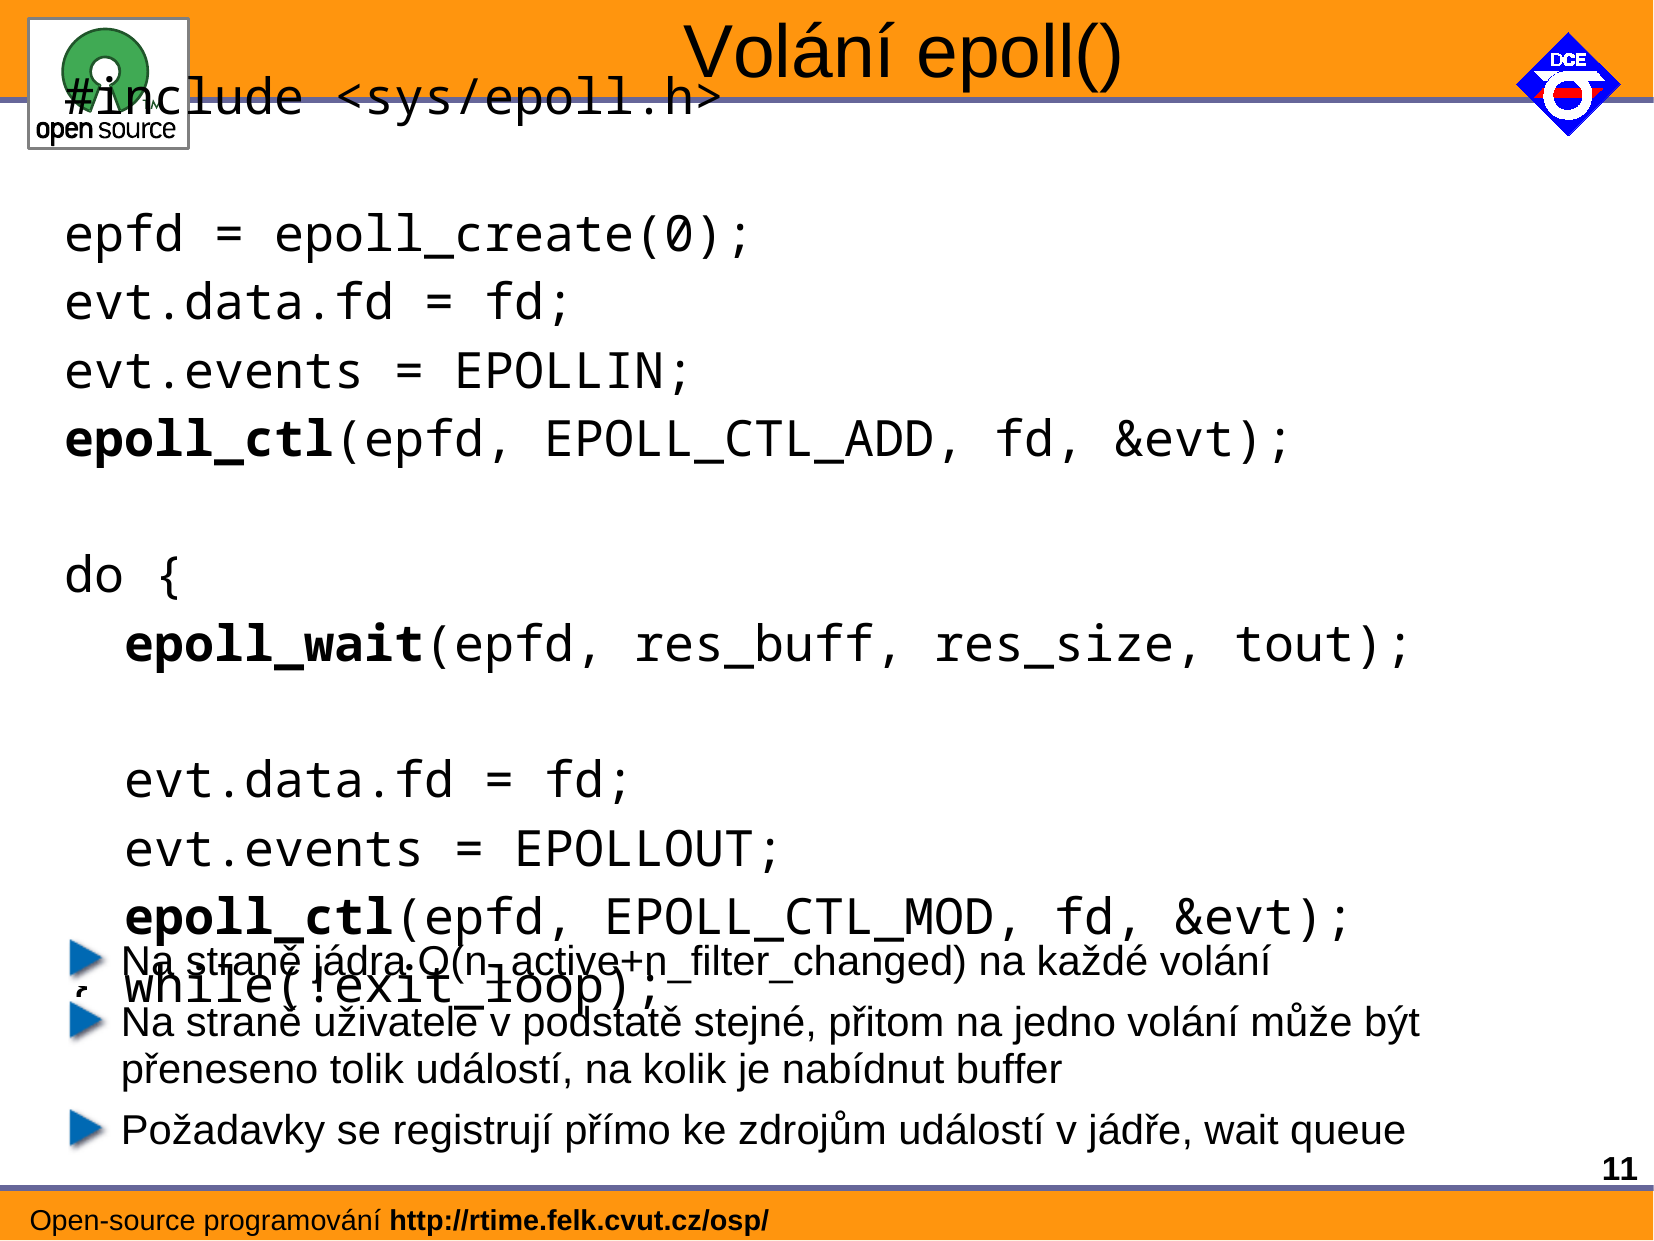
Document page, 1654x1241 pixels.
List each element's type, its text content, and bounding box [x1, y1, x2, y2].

list Na straně jádra O(n_active+n_filter_changed) na každé volání Na straně uživatele v podstatě stejné, přitom na jedno volání může být přeneseno tolik událostí, na kolik je nabídnut buffer Požadavky se registrují přímo ke zdrojům událostí v jádře, wait queue [49, 937, 1613, 1176]
title Volání epoll() [178, 4, 1631, 98]
subtitle #include <sys/epoll.h> epfd = epoll_create(0); evt.data.fd = fd; evt.events = EPOLLIN; epoll_ctl(epfd, EPOLL_CTL_ADD, fd, &evt); do { epoll_wait(epfd, res_buff, res_size, tout); evt.data.fd = fd; evt.events = EPOLLOUT; epoll_ctl(epfd, EPOLL_CTL_MOD, fd, &evt); } while(!exit_loop); [64, 150, 1588, 929]
